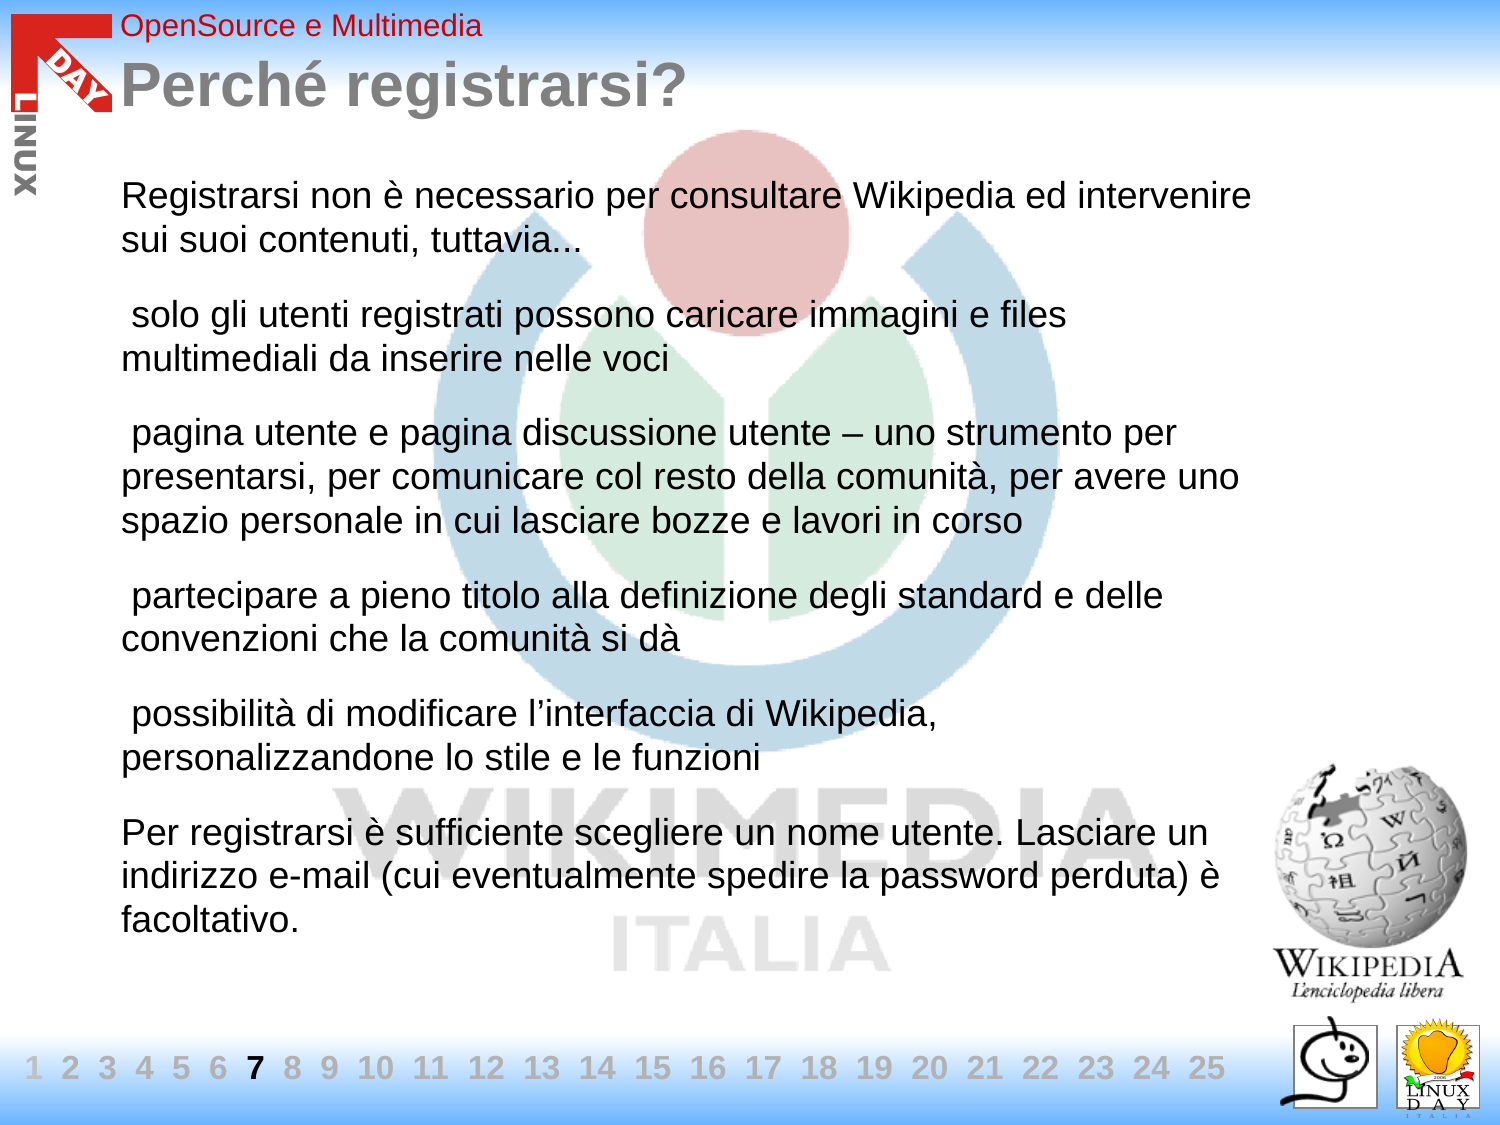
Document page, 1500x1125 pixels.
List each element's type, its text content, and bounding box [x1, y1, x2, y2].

text_box 1 2 3 4 5 6 7 8 9 10 11 12 13 14 15 16 17 18 19 20 21 22 23 24 25 [24, 1049, 1267, 1087]
picture [11, 14, 1475, 1118]
text_box Registrarsi non è necessario per consultare Wikipedia ed intervenire sui suoi contenuti, tuttavia... solo gli utenti registrati possono caricare immagini e files multimediali da inserire nelle voci pagina utente e pagina discussione utente – uno strumento per presentarsi, per comunicare col resto della comunità, per avere uno spazio personale in cui lasciare bozze e lavori in corso partecipare a pieno titolo alla definizione degli standard e delle convenzioni che la comunità si dà possibilità di modificare l’interfaccia di Wikipedia, personalizzandone lo stile e le funzioni Per registrarsi è sufficiente scegliere un nome utente. Lasciare un indirizzo e-mail (cui eventualmente spedire la password perduta) è facoltativo. [106, 165, 1270, 949]
text_box OpenSource e Multimedia [120, 7, 1479, 43]
text_box Perché registrarsi? [120, 50, 1479, 120]
chart [1265, 762, 1477, 1005]
text_box [0, 0, 1500, 91]
text_box [0, 1025, 1500, 1125]
